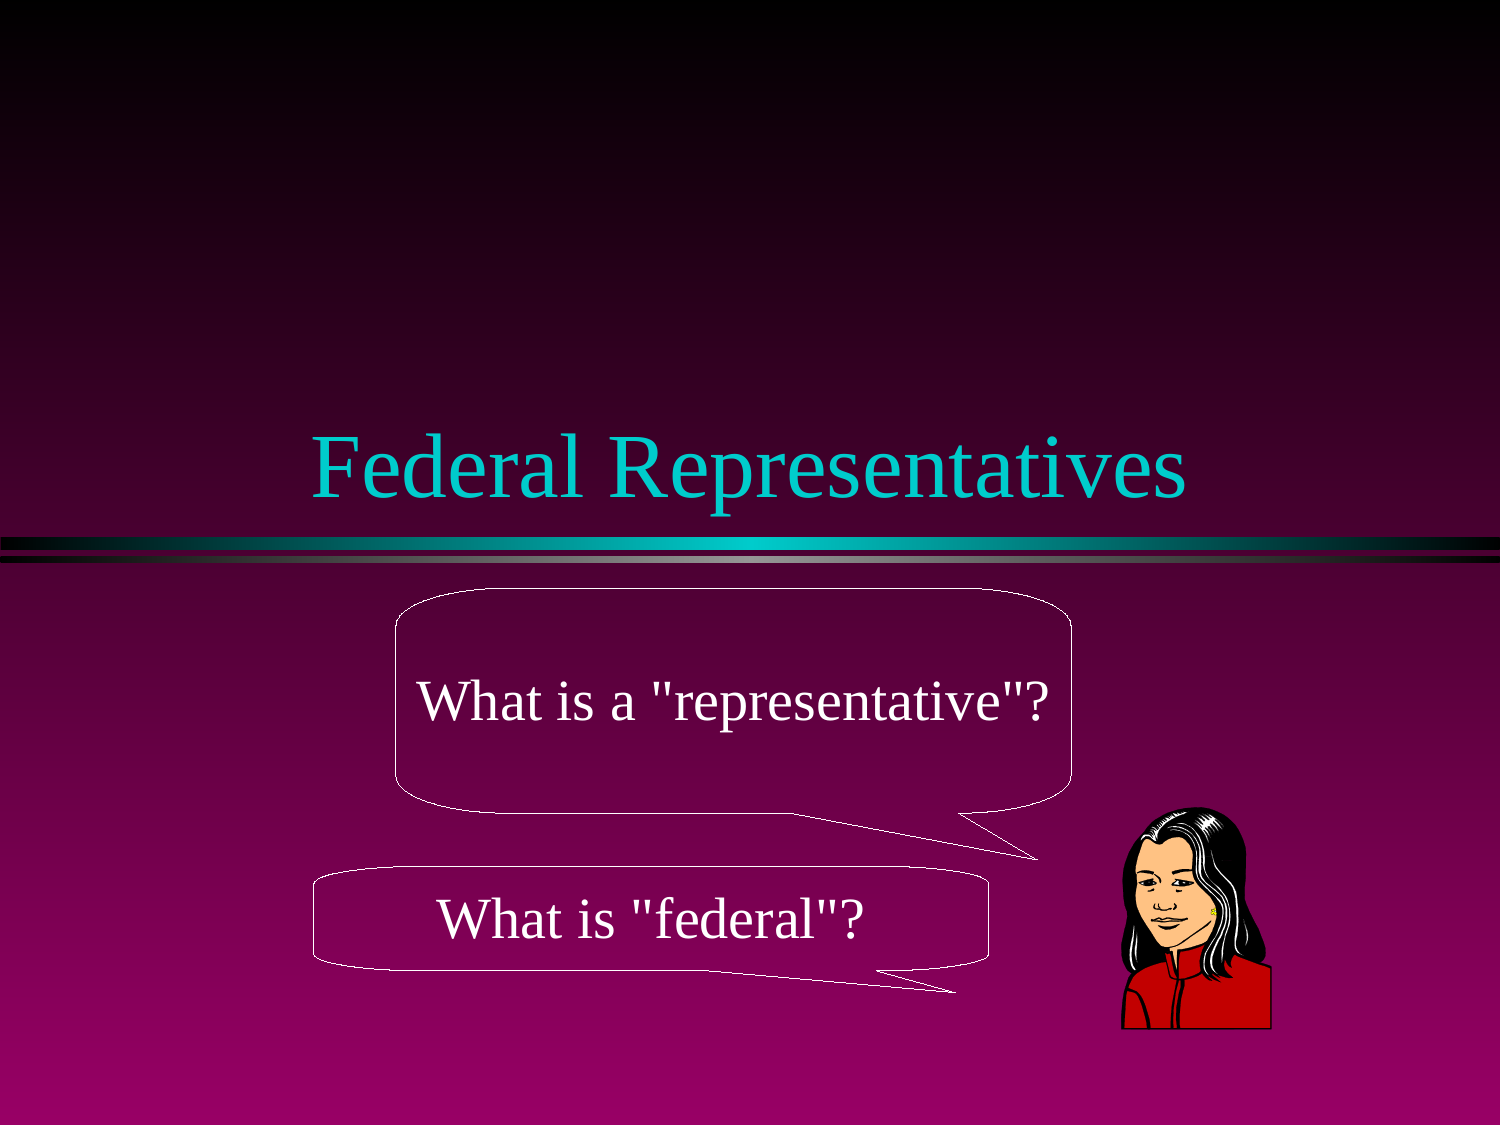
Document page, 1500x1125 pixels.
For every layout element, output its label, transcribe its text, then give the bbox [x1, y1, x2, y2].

text_box What is "federal"? [313, 866, 989, 993]
title Federal Representatives [112, 337, 1388, 525]
picture [1121, 807, 1272, 1030]
text_box What is a "representative"? [395, 588, 1072, 860]
